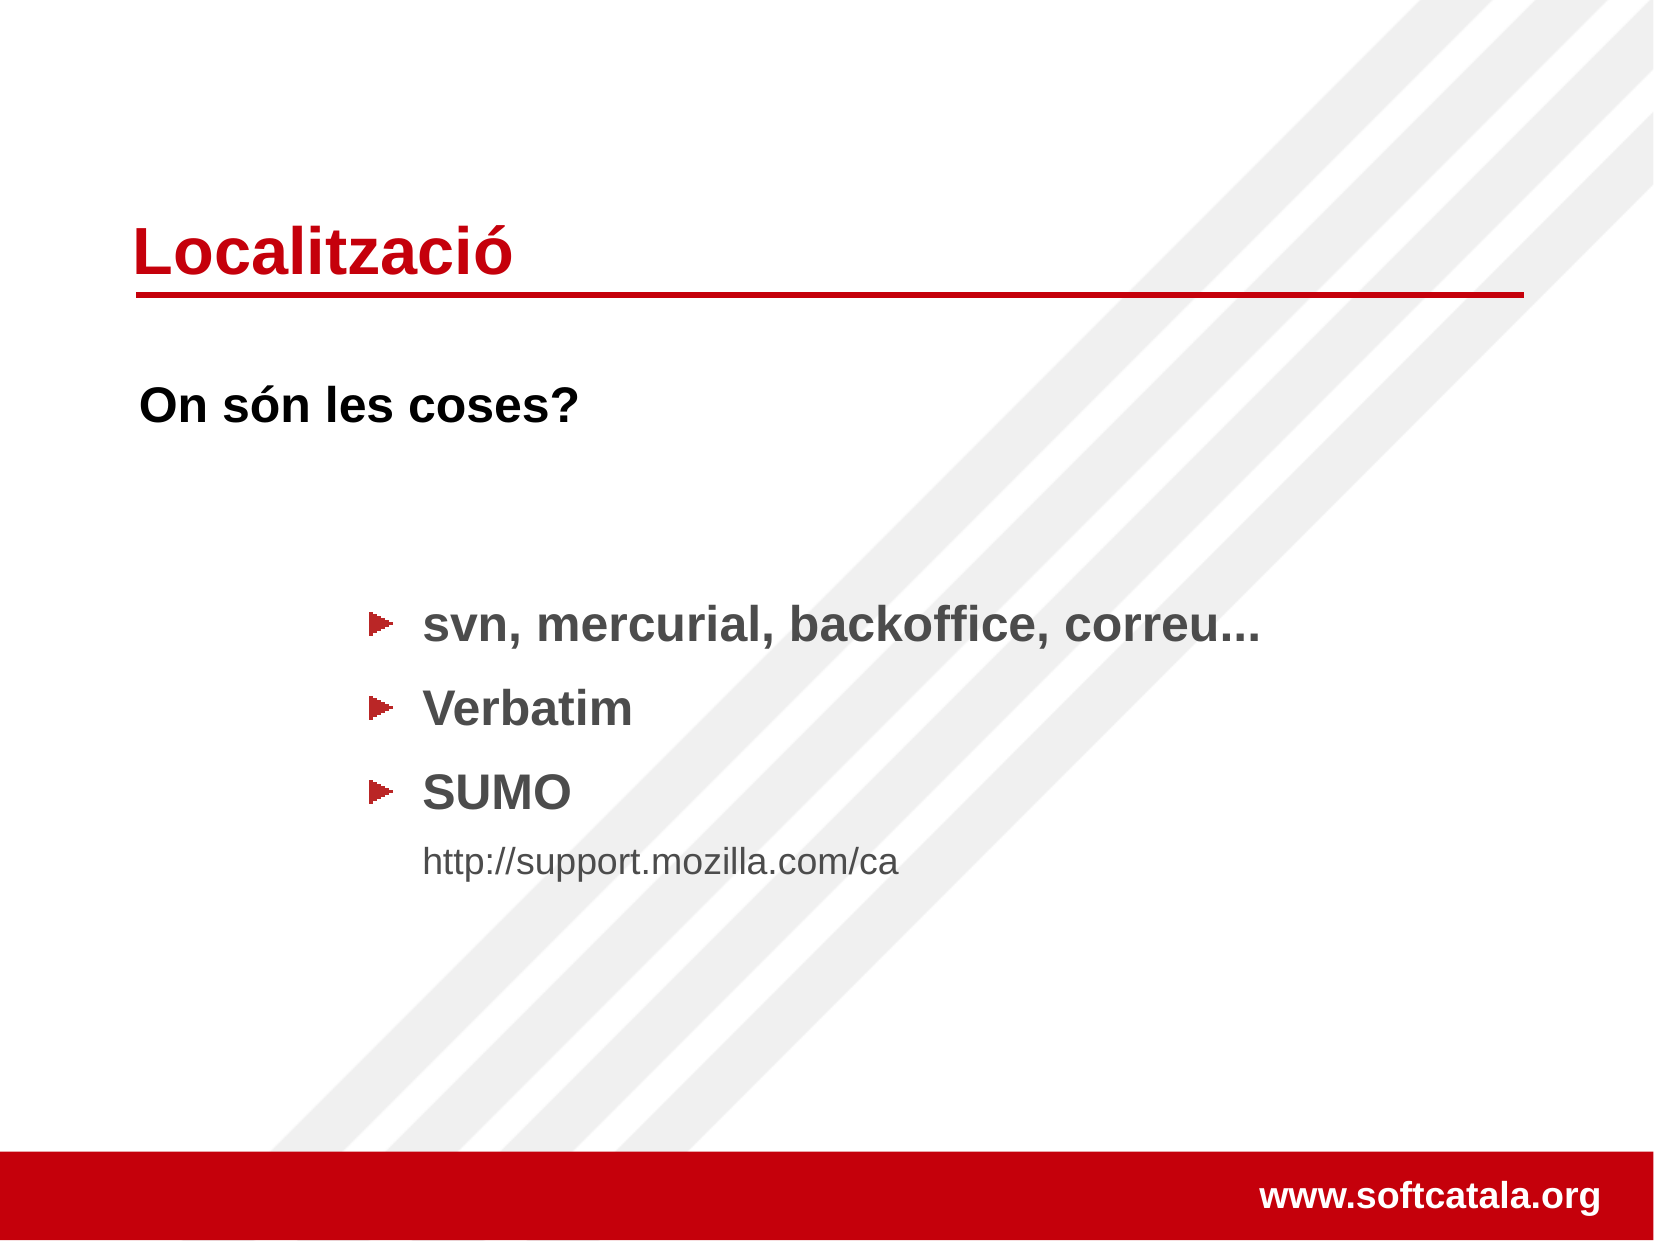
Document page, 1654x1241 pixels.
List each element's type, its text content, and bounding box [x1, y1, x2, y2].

text_box svn, mercurial, backoffice, correu... Verbatim SUMO http://support.mozilla.com/ca [118, 566, 1501, 863]
text_box On són les coses? [124, 342, 1506, 539]
picture [0, 0, 1654, 1151]
text_box www.softcatala.org [0, 1151, 1654, 1241]
text_box Localització [118, 206, 1501, 297]
